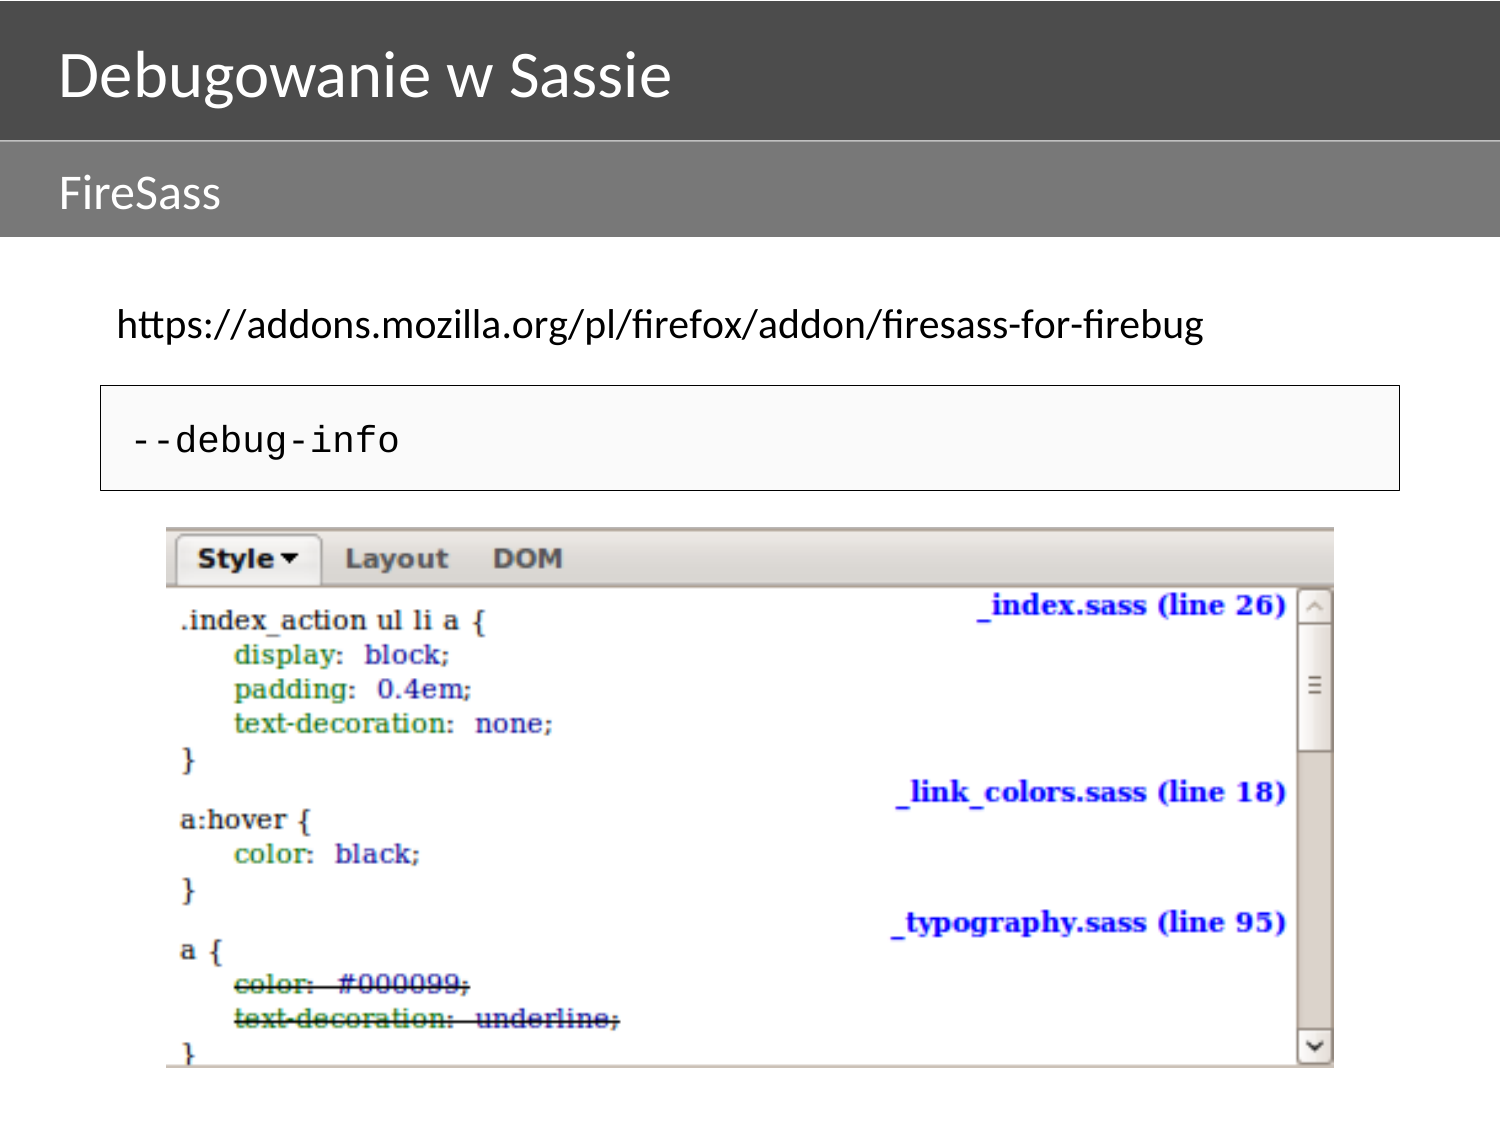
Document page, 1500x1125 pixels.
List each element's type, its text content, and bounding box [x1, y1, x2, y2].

text_box --debug-info [100, 385, 1400, 491]
text_box Debugowanie w Sassie [0, 1, 1500, 140]
picture [166, 527, 1334, 1068]
subtitle https://addons.mozilla.org/pl/firefox/addon/firesass-for-firebug [0, 237, 1499, 422]
text_box FireSass [0, 141, 1500, 237]
